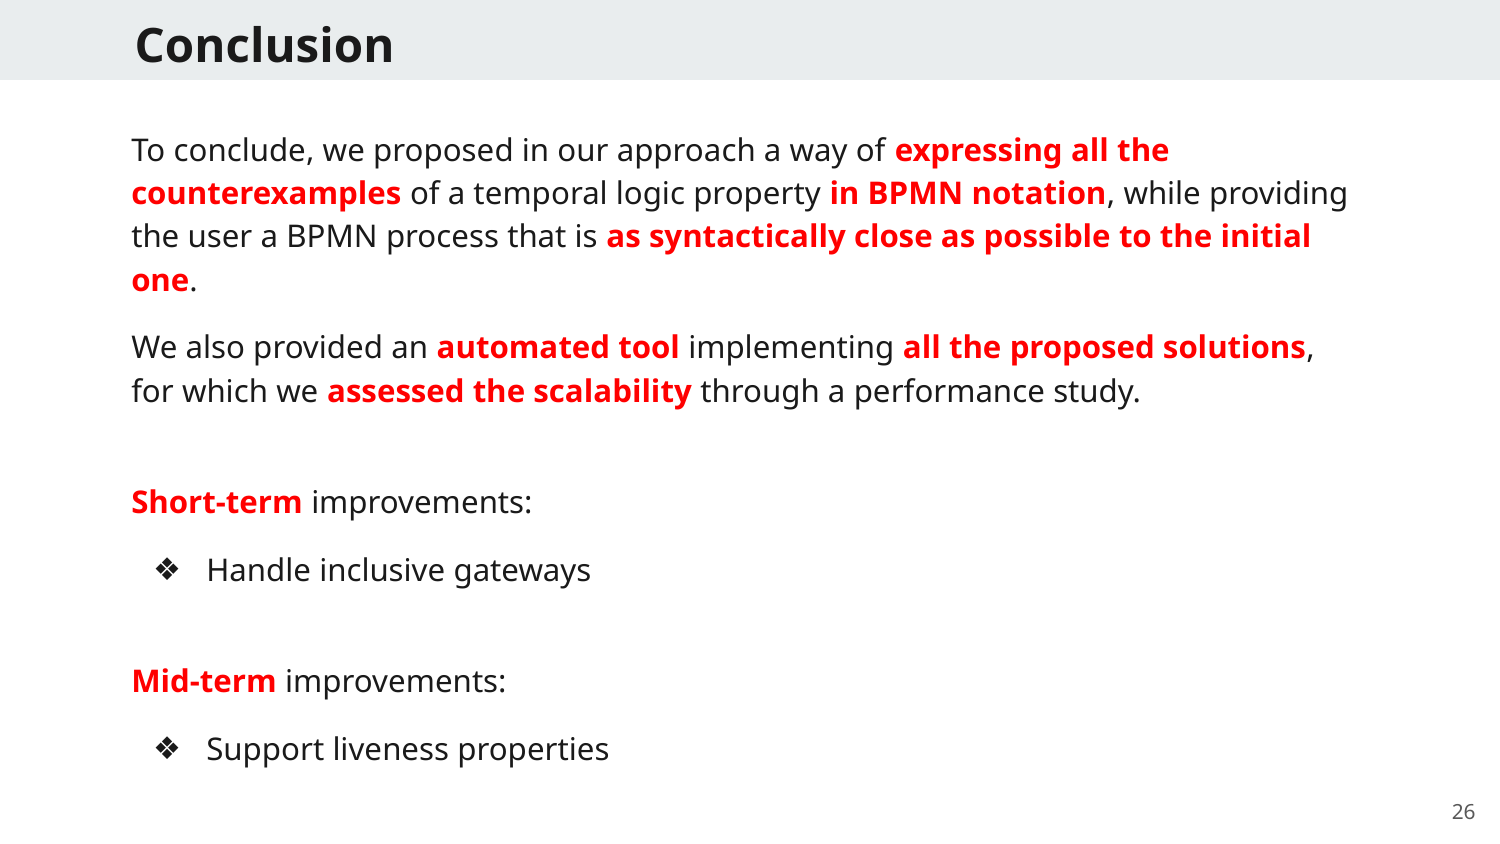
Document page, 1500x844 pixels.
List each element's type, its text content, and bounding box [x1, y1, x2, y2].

list To conclude, we proposed in our approach a way of expressing all the counterexamples of a temporal logic property in BPMN notation, while providing the user a BPMN process that is as syntactically close as possible to the initial one. We also provided an automated tool implementing all the proposed solutions, for which we assessed the scalability through a performance study. Short-term improvements: Handle inclusive gateways Mid-term improvements: Support liveness properties [41, 110, 1381, 838]
slide_number 26 [1400, 779, 1491, 844]
title Conclusion [119, 0, 1381, 88]
